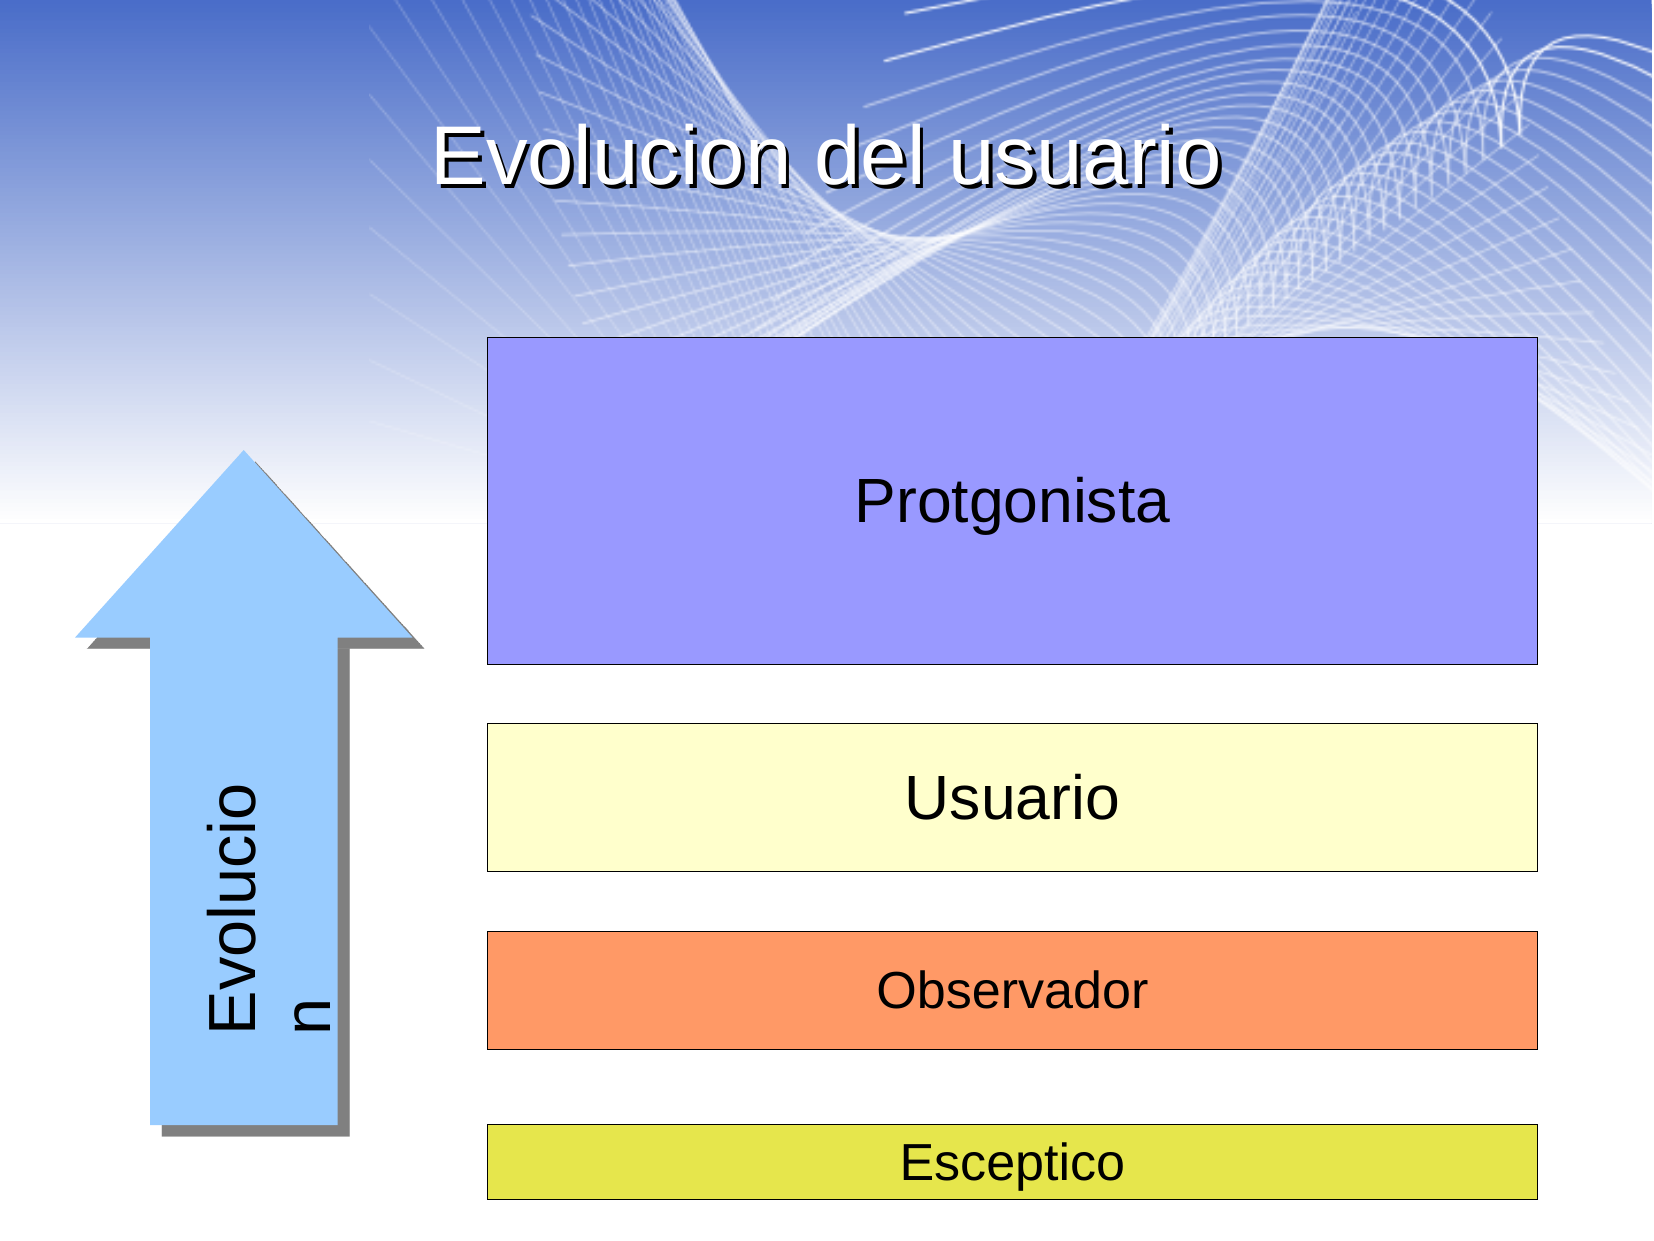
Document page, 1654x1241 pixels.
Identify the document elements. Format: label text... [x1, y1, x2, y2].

text_box Evolucion [187, 760, 292, 1051]
text_box Protgonista [487, 337, 1538, 665]
text_box Observador [487, 931, 1538, 1050]
picture [369, 0, 1654, 1126]
text_box Esceptico [487, 1124, 1538, 1200]
text_box [75, 450, 413, 1126]
text_box Usuario [487, 723, 1538, 872]
title Evolucion del usuario [82, 49, 1571, 263]
